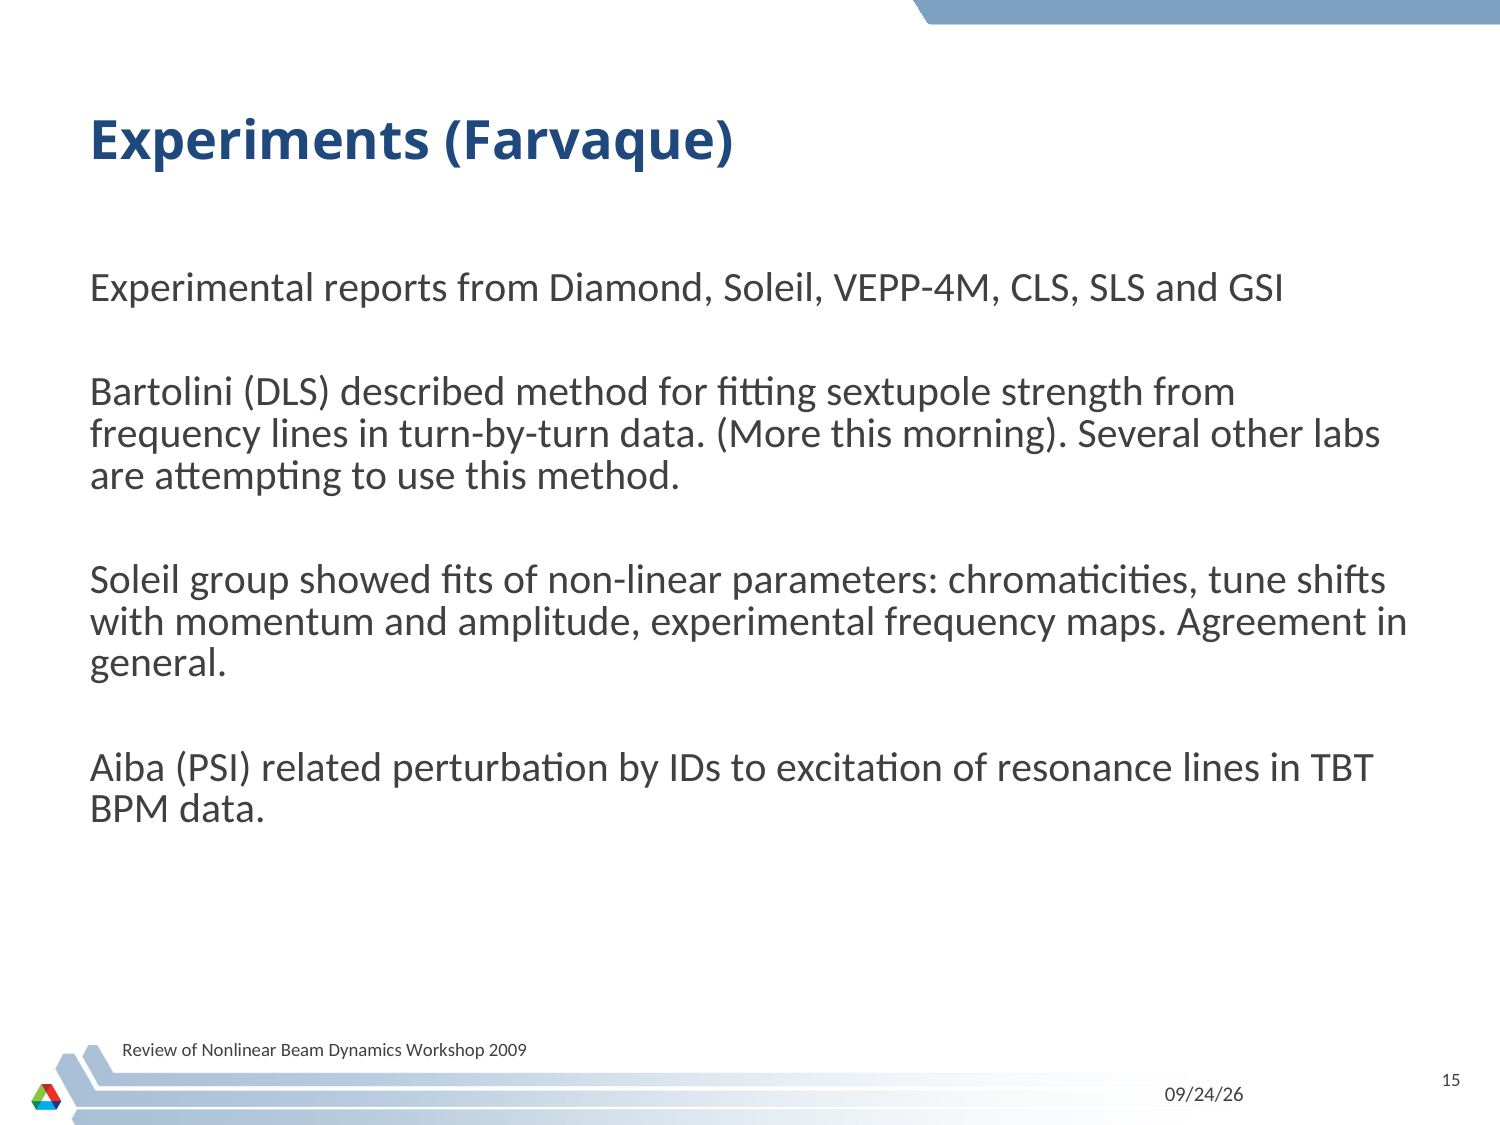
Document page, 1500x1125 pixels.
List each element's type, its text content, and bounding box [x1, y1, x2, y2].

picture [0, 0, 1500, 26]
picture [0, 1037, 1500, 1125]
list Experimental reports from Diamond, Soleil, VEPP-4M, CLS, SLS and GSI Bartolini (DLS) described method for fitting sextupole strength from frequency lines in turn-by-turn data. (More this morning). Several other labs are attempting to use this method. Soleil group showed fits of non-linear parameters: chromaticities, tune shifts with momentum and amplitude, experimental frequency maps. Agreement in general. Aiba (PSI) related perturbation by IDs to excitation of resonance lines in TBT BPM data. [75, 262, 1426, 1030]
title Experiments (Farvaque) [75, 44, 1426, 233]
